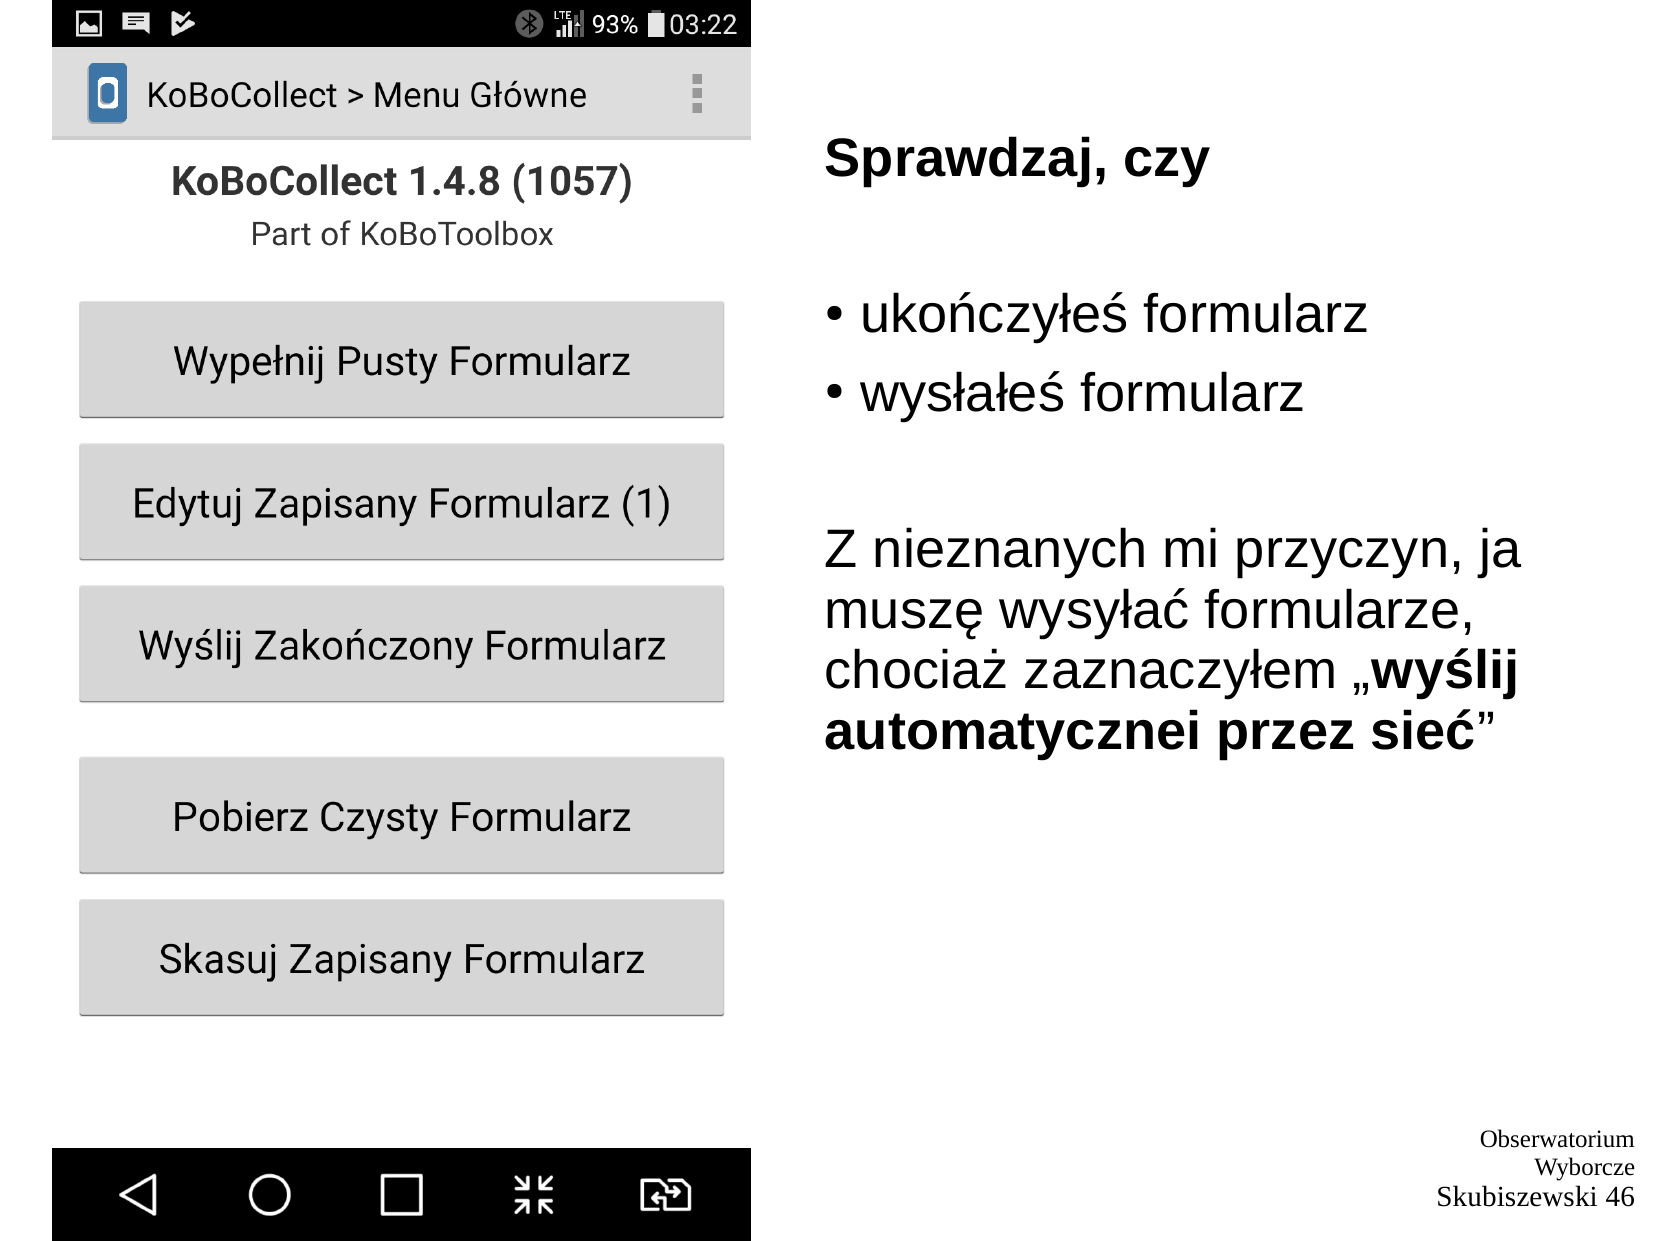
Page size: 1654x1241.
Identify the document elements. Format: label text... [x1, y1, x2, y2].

text_box Sprawdzaj, czy ukończyłeś formularz wysłałeś formularz Z nieznanych mi przyczyn, ja muszę wysyłać formularze, chociaż zaznaczyłem „wyślij automatycznei przez sieć” [810, 120, 1561, 890]
picture [52, 0, 751, 1241]
